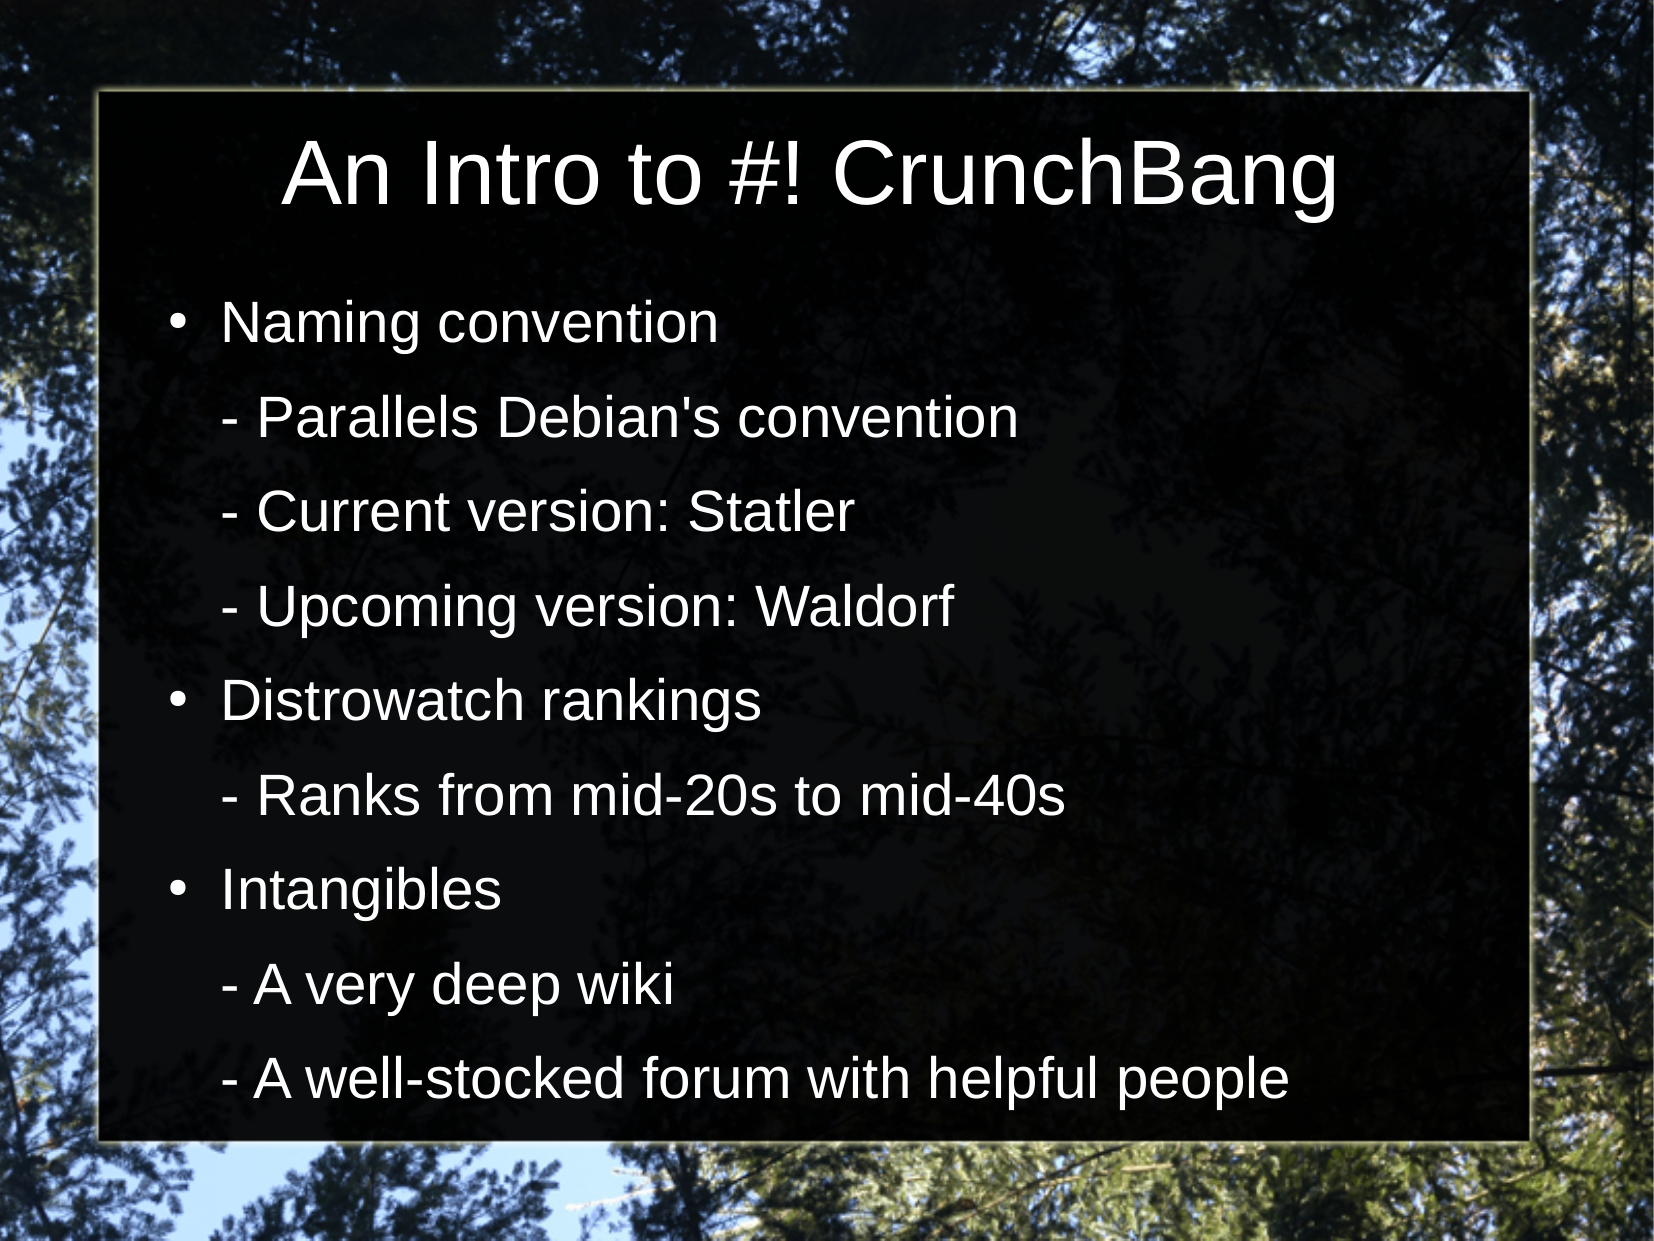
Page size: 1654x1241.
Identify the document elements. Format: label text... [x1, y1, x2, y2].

list Naming convention - Parallels Debian's convention - Current version: Statler - Upcoming version: Waldorf Distrowatch rankings - Ranks from mid-20s to mid-40s Intangibles - A very deep wiki - A well-stocked forum with helpful people [150, 290, 1486, 1112]
title An Intro to #! CrunchBang [88, 88, 1536, 257]
picture [0, 0, 1654, 1241]
